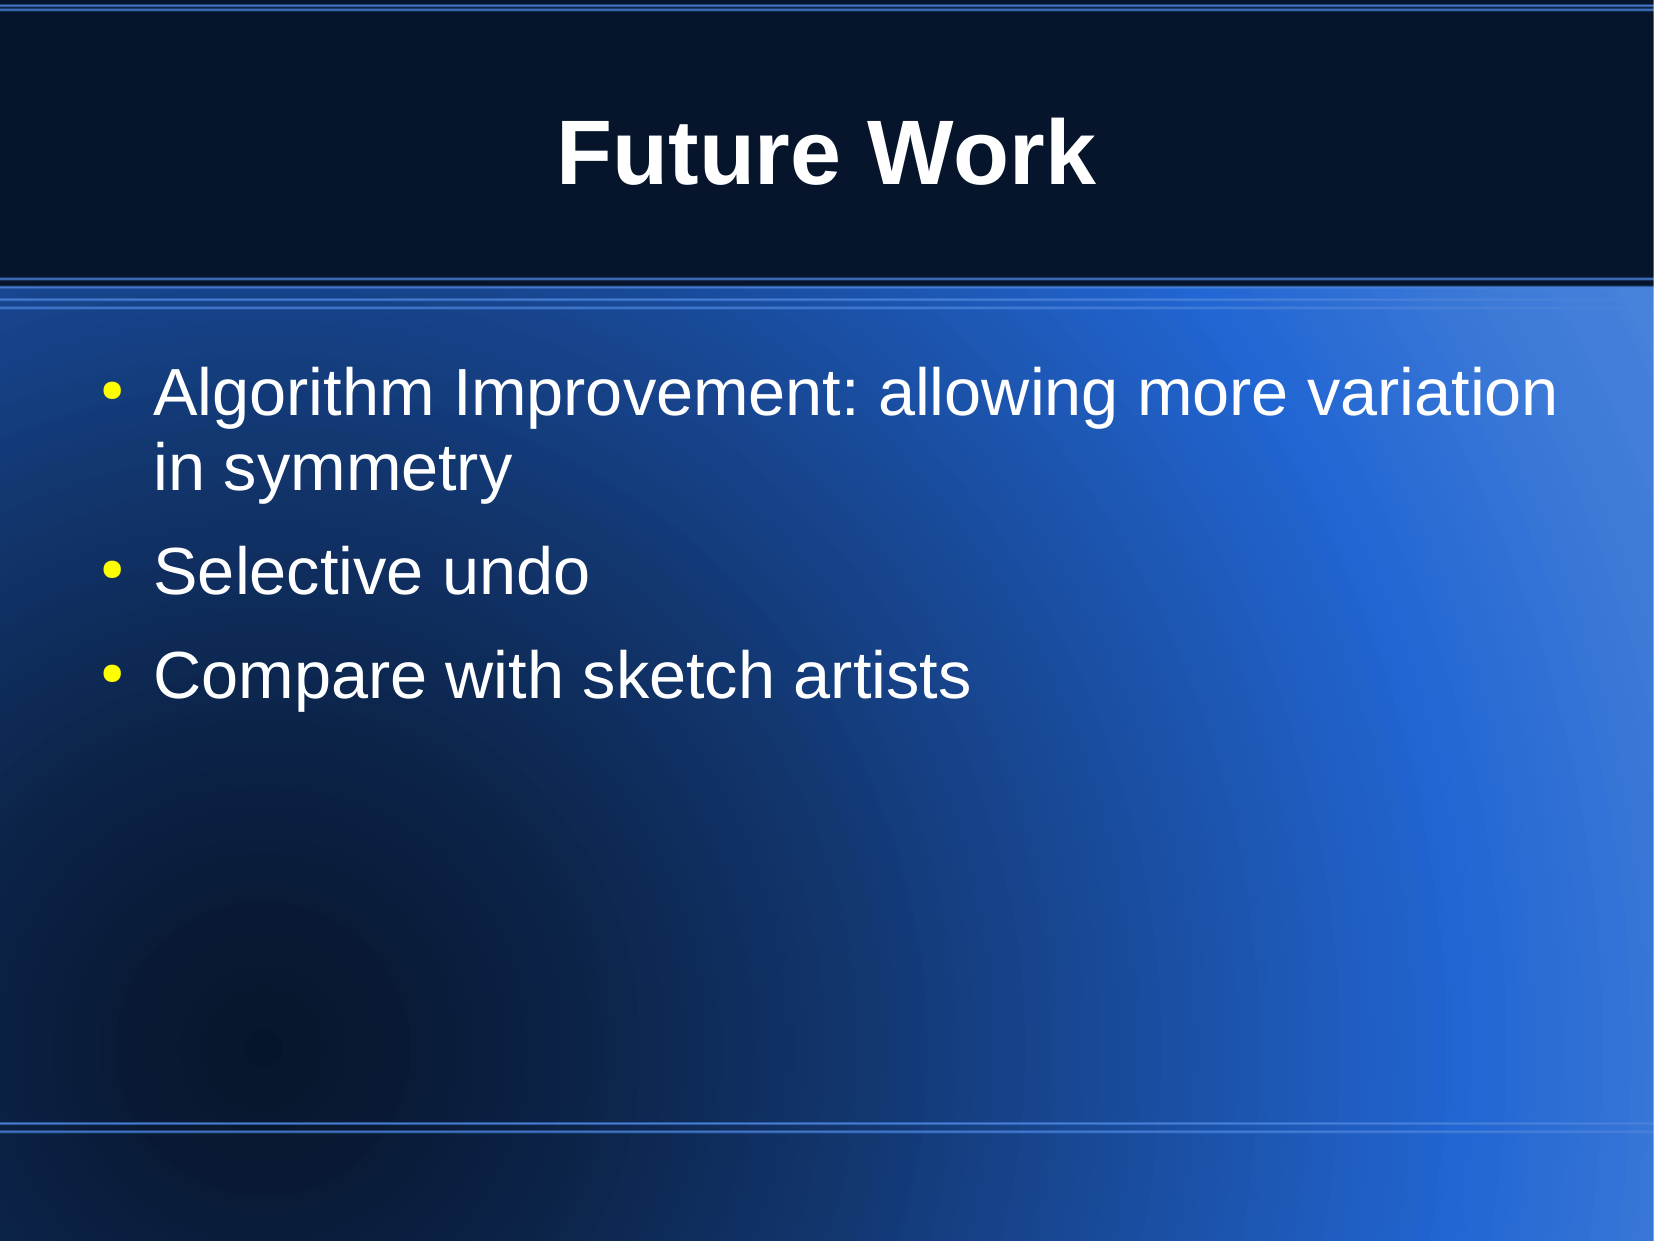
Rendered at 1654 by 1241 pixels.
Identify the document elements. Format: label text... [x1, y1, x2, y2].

list Algorithm Improvement: allowing more variation in symmetry Selective undo Compare with sketch artists [82, 355, 1571, 1058]
title Future Work [82, 49, 1571, 257]
picture [0, 0, 1654, 1241]
